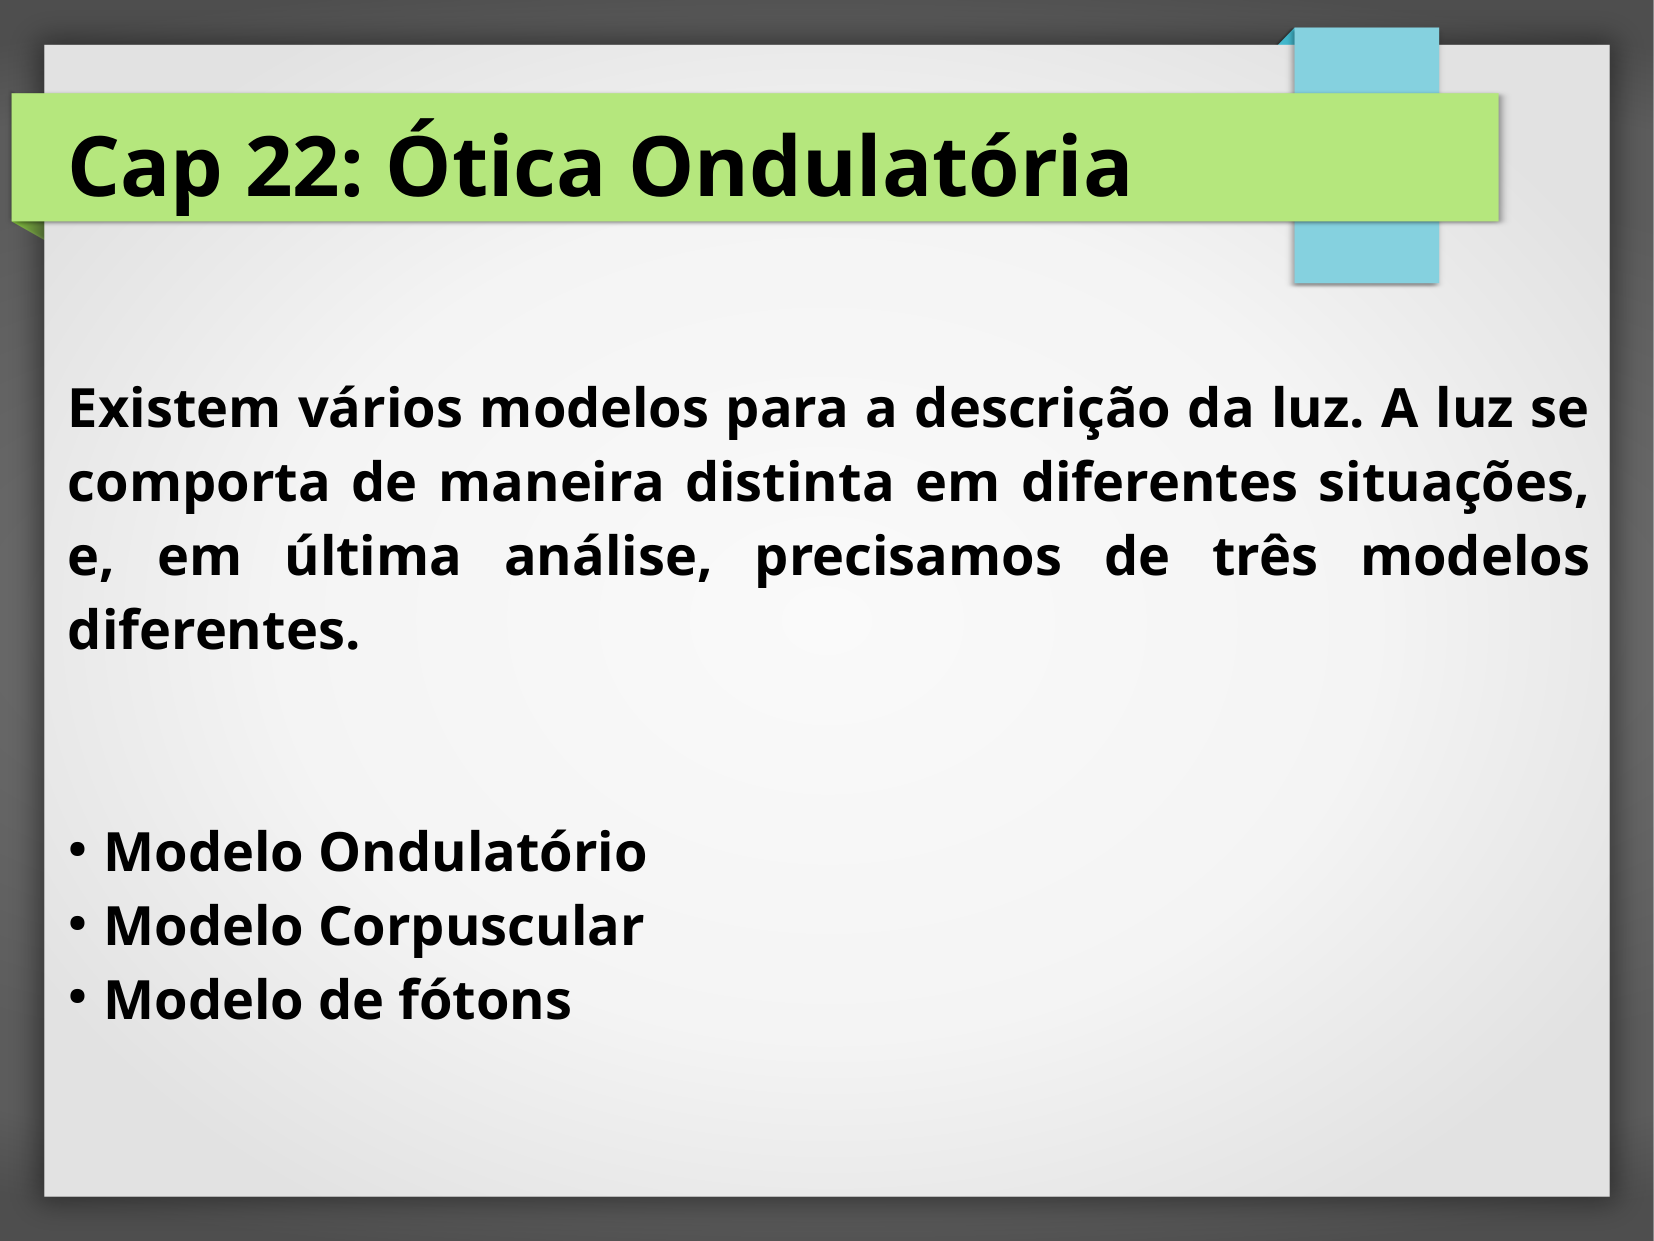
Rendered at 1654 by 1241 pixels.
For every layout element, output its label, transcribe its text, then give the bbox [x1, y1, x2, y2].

picture [0, 0, 1654, 1241]
text_box Cap 22: Ótica Ondulatória Existem vários modelos para a descrição da luz. A luz se comporta de maneira distinta em diferentes situações, e, em última análise, precisamos de três modelos diferentes. Modelo Ondulatório Modelo Corpuscular Modelo de fótons [53, 100, 1607, 1193]
